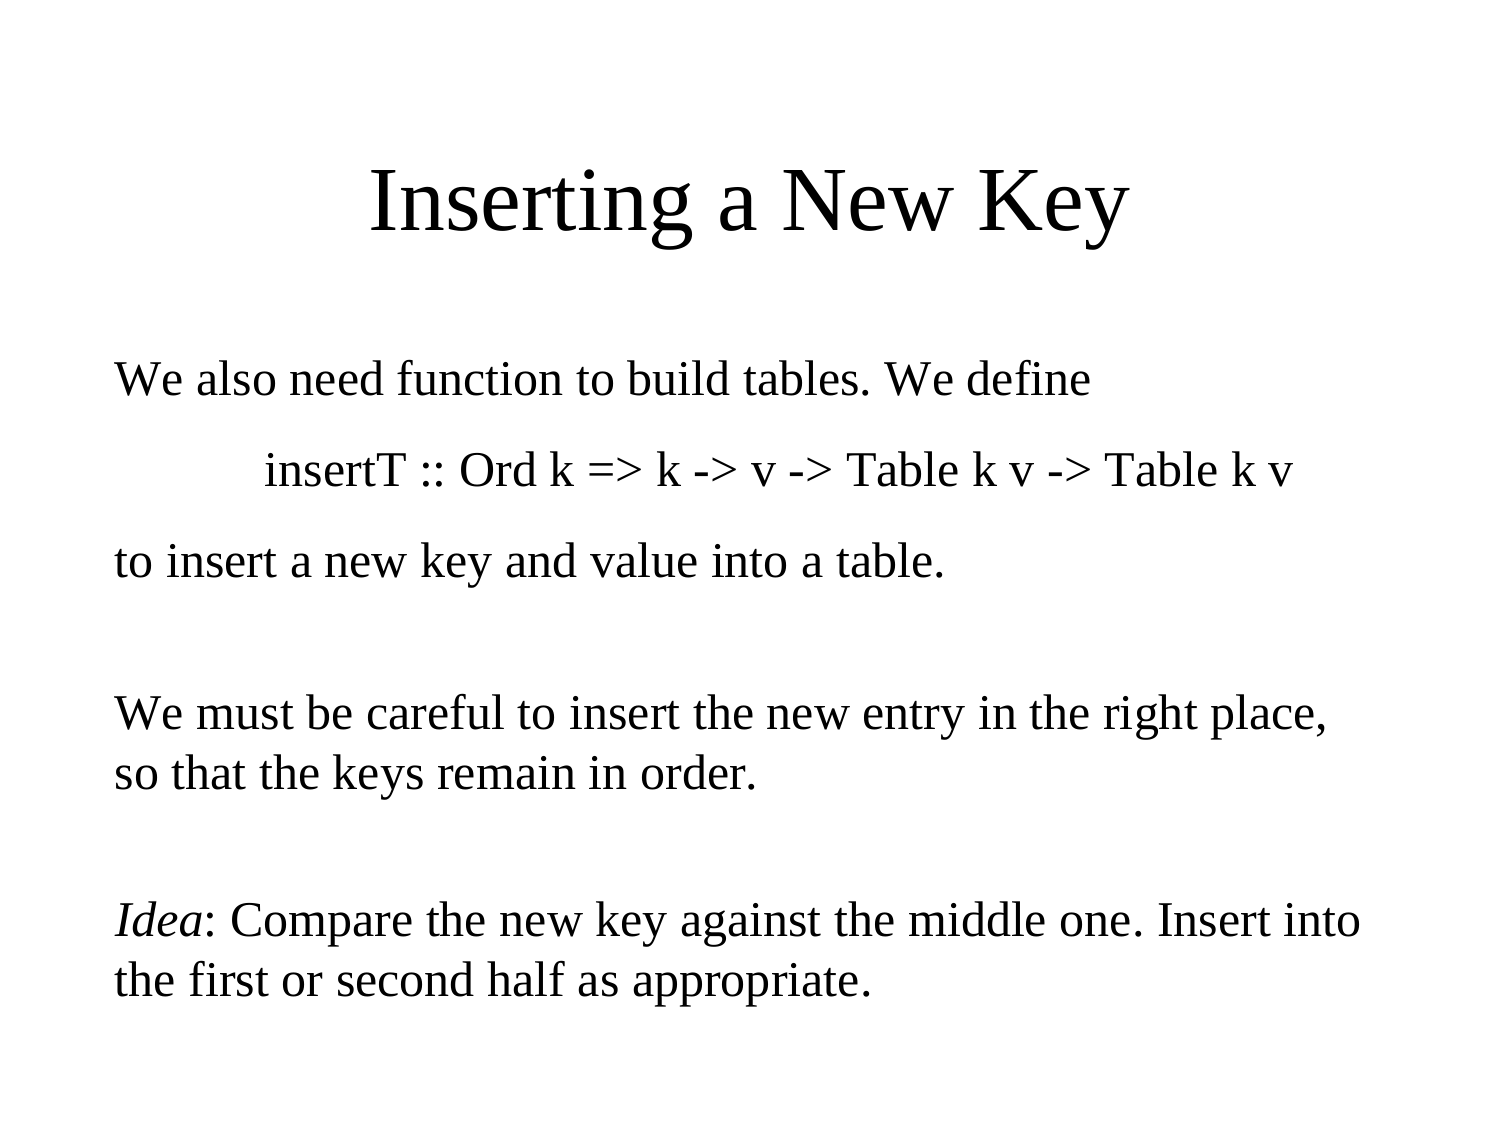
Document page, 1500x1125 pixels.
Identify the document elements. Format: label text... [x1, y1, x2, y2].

text_box We also need function to build tables. We define insertT :: Ord k => k -> v -> Table k v -> Table k v to insert a new key and value into a table. We must be careful to insert the new entry in the right place, so that the keys remain in order. Idea: Compare the new key against the middle one. Insert into the first or second half as appropriate. [99, 337, 1401, 1015]
title Inserting a New Key [112, 99, 1388, 288]
